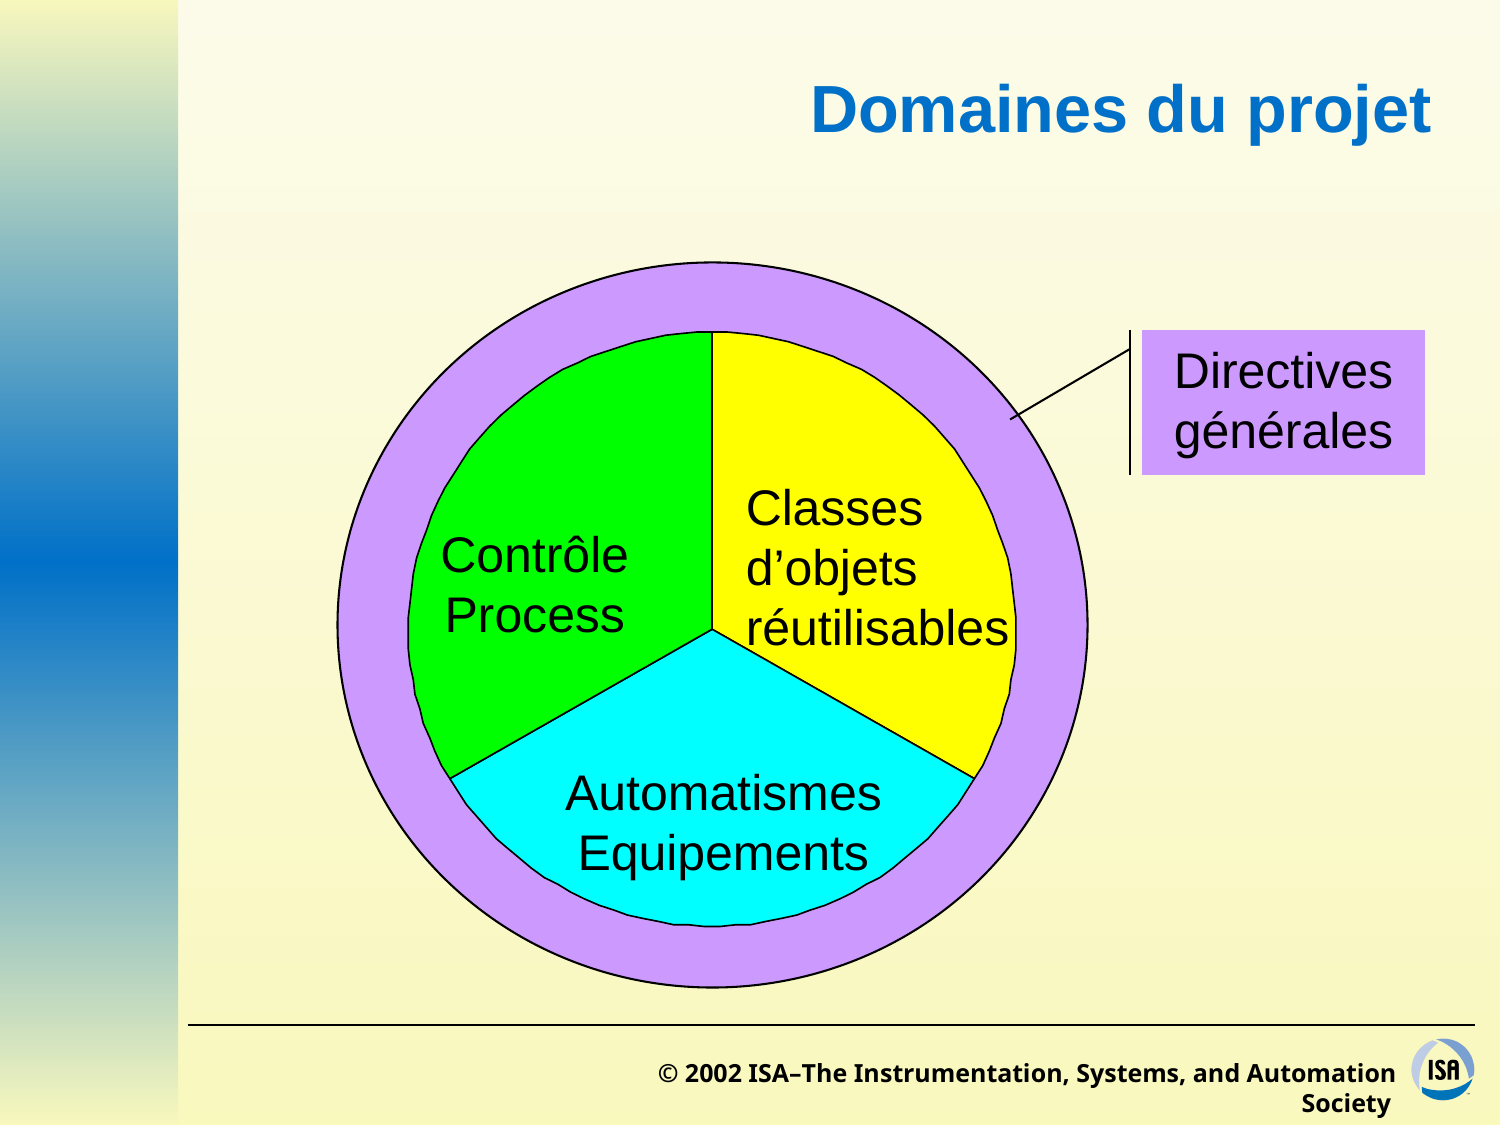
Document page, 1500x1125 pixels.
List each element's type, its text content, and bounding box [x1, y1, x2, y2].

text_box [337, 426, 399, 824]
text_box Classes d’objets réutilisables [731, 467, 1025, 664]
title Domaines du projet [24, 12, 1466, 201]
text_box Contrôle Process [425, 515, 644, 651]
text_box [511, 262, 914, 319]
picture [1410, 1037, 1476, 1102]
chart [399, 319, 1463, 1013]
text_box Automatismes Equipements [550, 752, 897, 889]
text_box Directives générales [1142, 330, 1425, 475]
